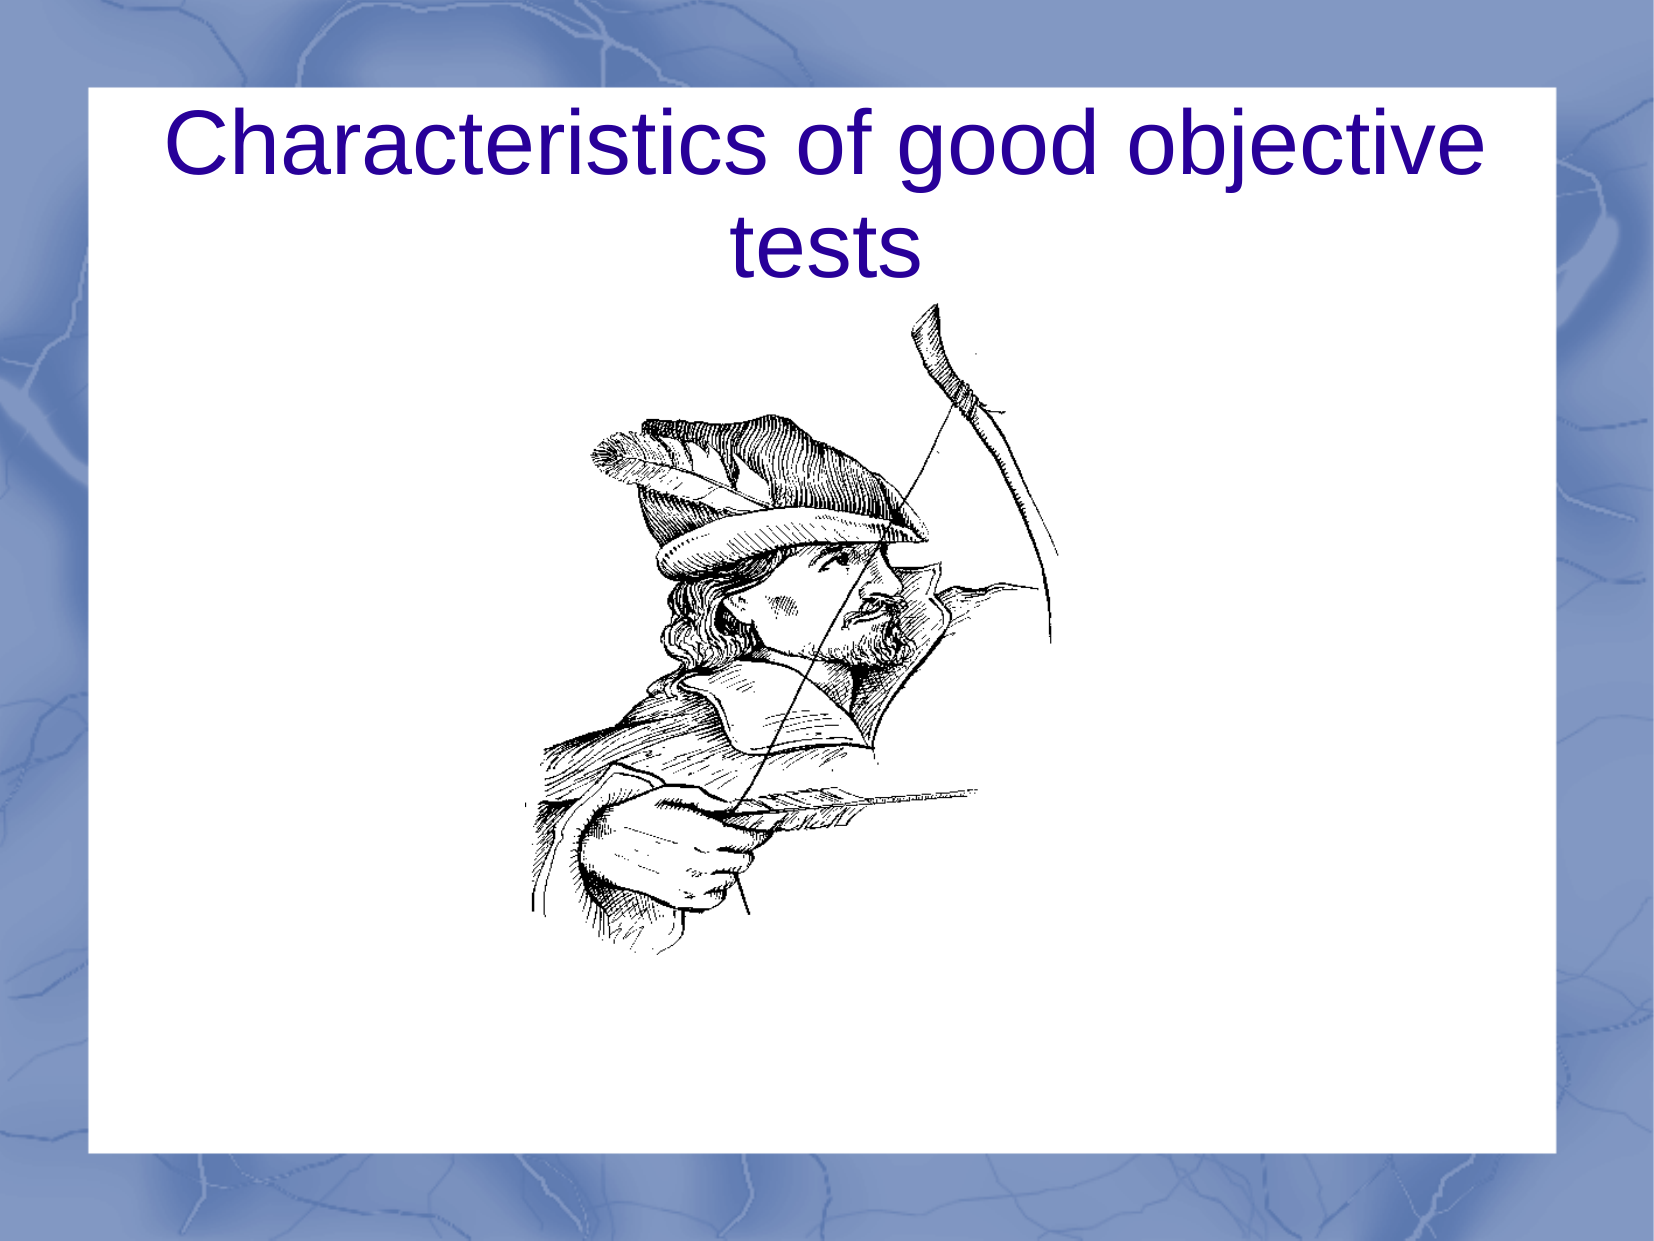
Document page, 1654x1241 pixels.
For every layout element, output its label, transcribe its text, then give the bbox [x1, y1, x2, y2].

title Characteristics of good objective tests [118, 90, 1536, 298]
picture [0, 0, 1654, 1241]
